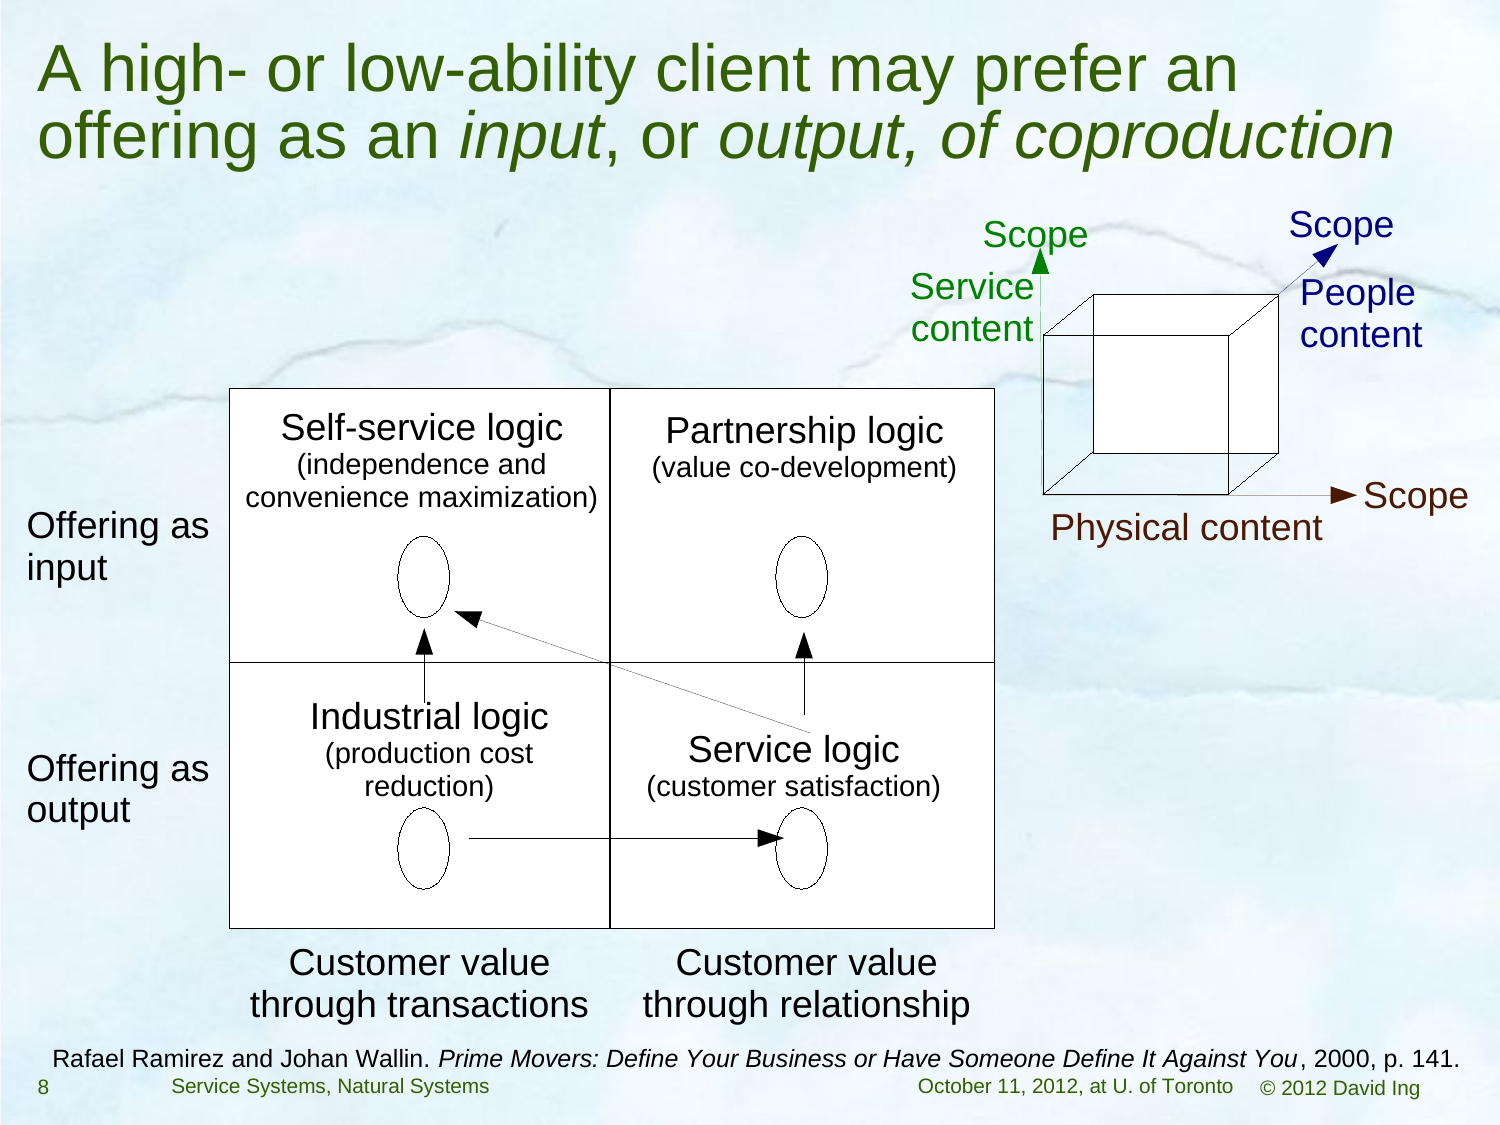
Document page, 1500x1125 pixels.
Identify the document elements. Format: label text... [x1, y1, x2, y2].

text_box Service logic (customer satisfaction) [608, 700, 980, 811]
text_box Scope [1273, 195, 1420, 253]
text_box Self-service logic (independence and convenience maximization) [229, 395, 615, 521]
picture [1336, 1082, 1344, 1093]
text_box Rafael Ramirez and Johan Wallin. Prime Movers: Define Your Business or Have Someone Define It Against You, 2000, p. 141. [37, 1037, 1500, 1081]
text_box [229, 388, 614, 395]
picture [343, 1081, 349, 1091]
text_box Industrial logic (production cost reduction) [244, 687, 615, 811]
text_box Offering as input [11, 482, 244, 597]
text_box People content [1285, 264, 1451, 364]
picture [1295, 1082, 1301, 1094]
text_box [229, 492, 995, 929]
picture [920, 1081, 930, 1092]
picture [0, 0, 1500, 1125]
text_box Customer value through transactions [229, 923, 610, 1034]
text_box [1093, 336, 1228, 454]
text_box Partnership logic (value co-development) [614, 381, 995, 492]
text_box [1093, 294, 1279, 454]
text_box Service content [876, 257, 1069, 357]
picture [964, 1083, 970, 1092]
picture [1046, 1081, 1052, 1092]
text_box Scope [968, 206, 1114, 263]
text_box Offering as output [11, 724, 244, 839]
picture [1116, 1081, 1124, 1092]
text_box Customer value through relationship [622, 923, 992, 1034]
text_box Physical content [1024, 498, 1350, 556]
text_box Scope [1348, 466, 1494, 524]
title A high- or low-ability client may prefer an offering as an input, or output, of coproduction [37, 37, 1463, 180]
